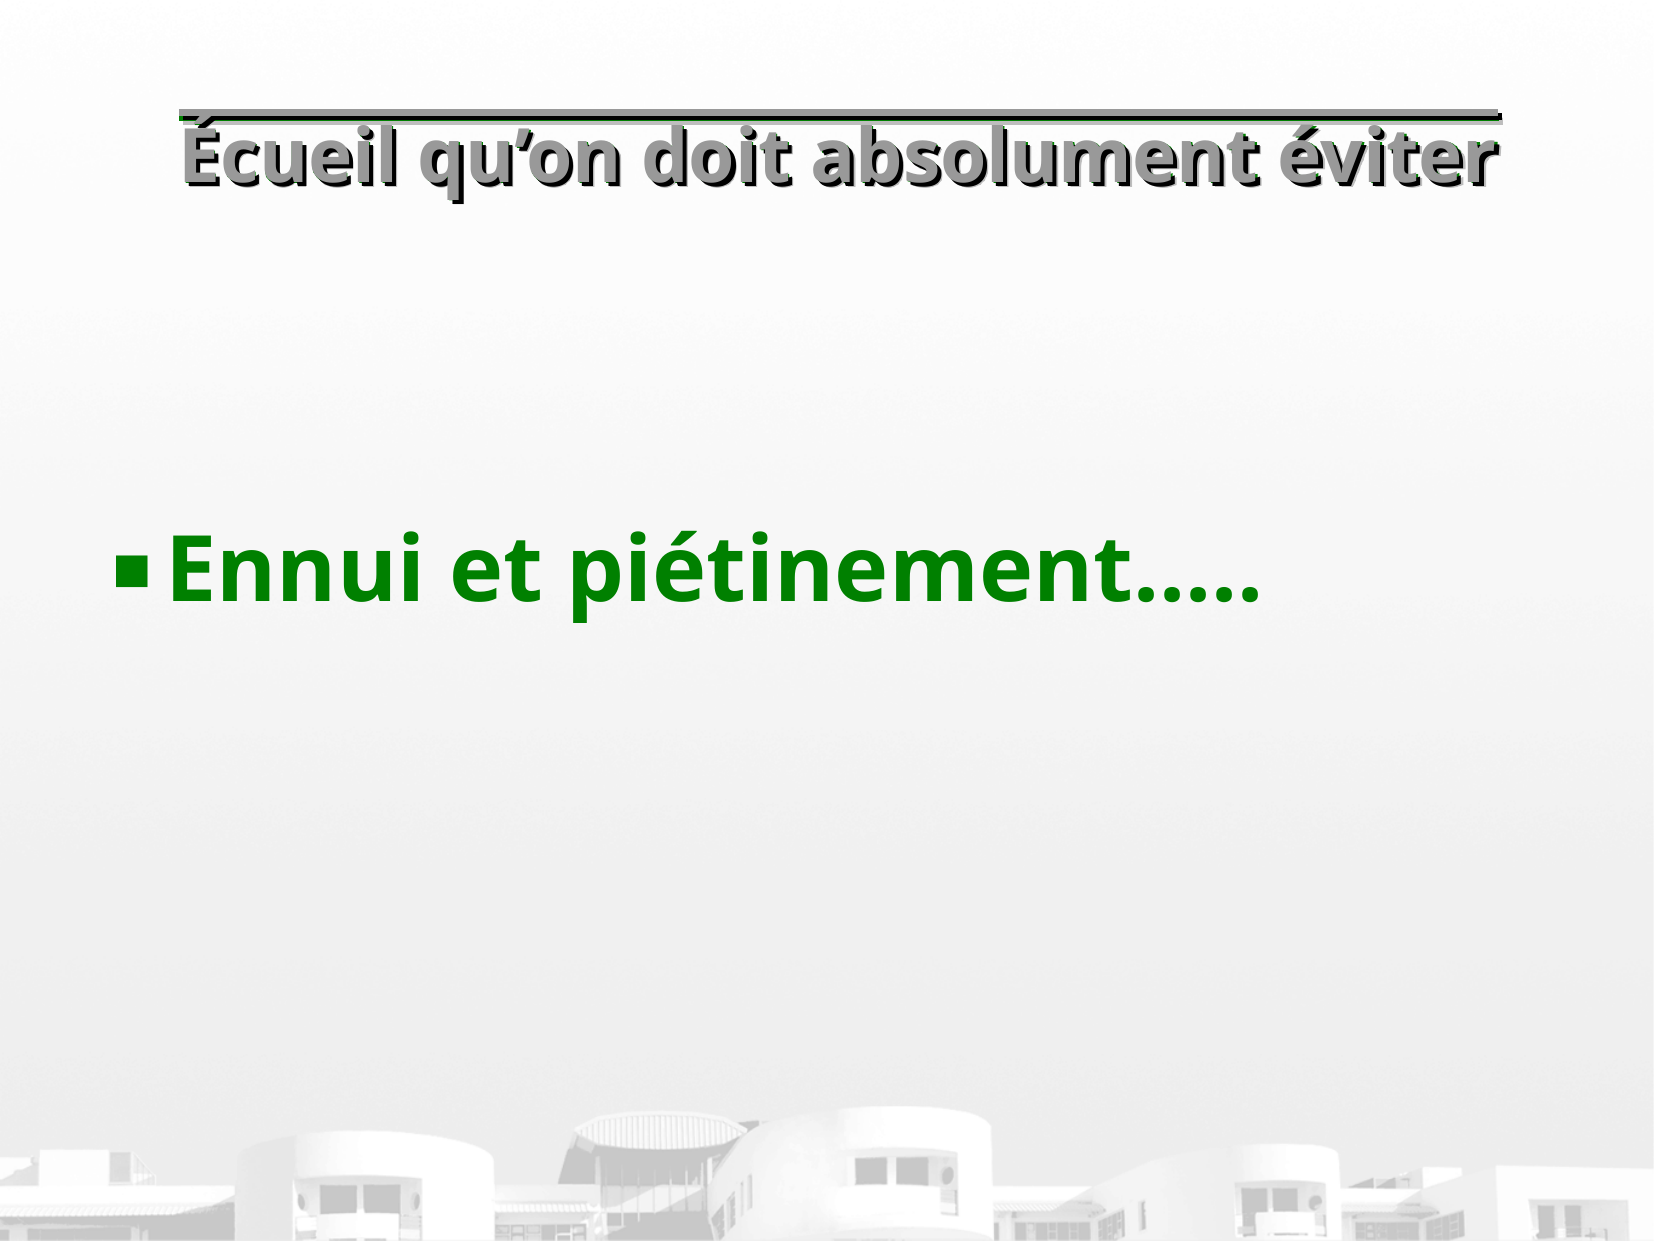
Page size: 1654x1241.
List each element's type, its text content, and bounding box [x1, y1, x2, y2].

picture [0, 0, 1654, 1241]
list Ennui et piétinement..... [94, 308, 1583, 1028]
title Écueil qu’on doit absolument éviter [94, 47, 1583, 260]
